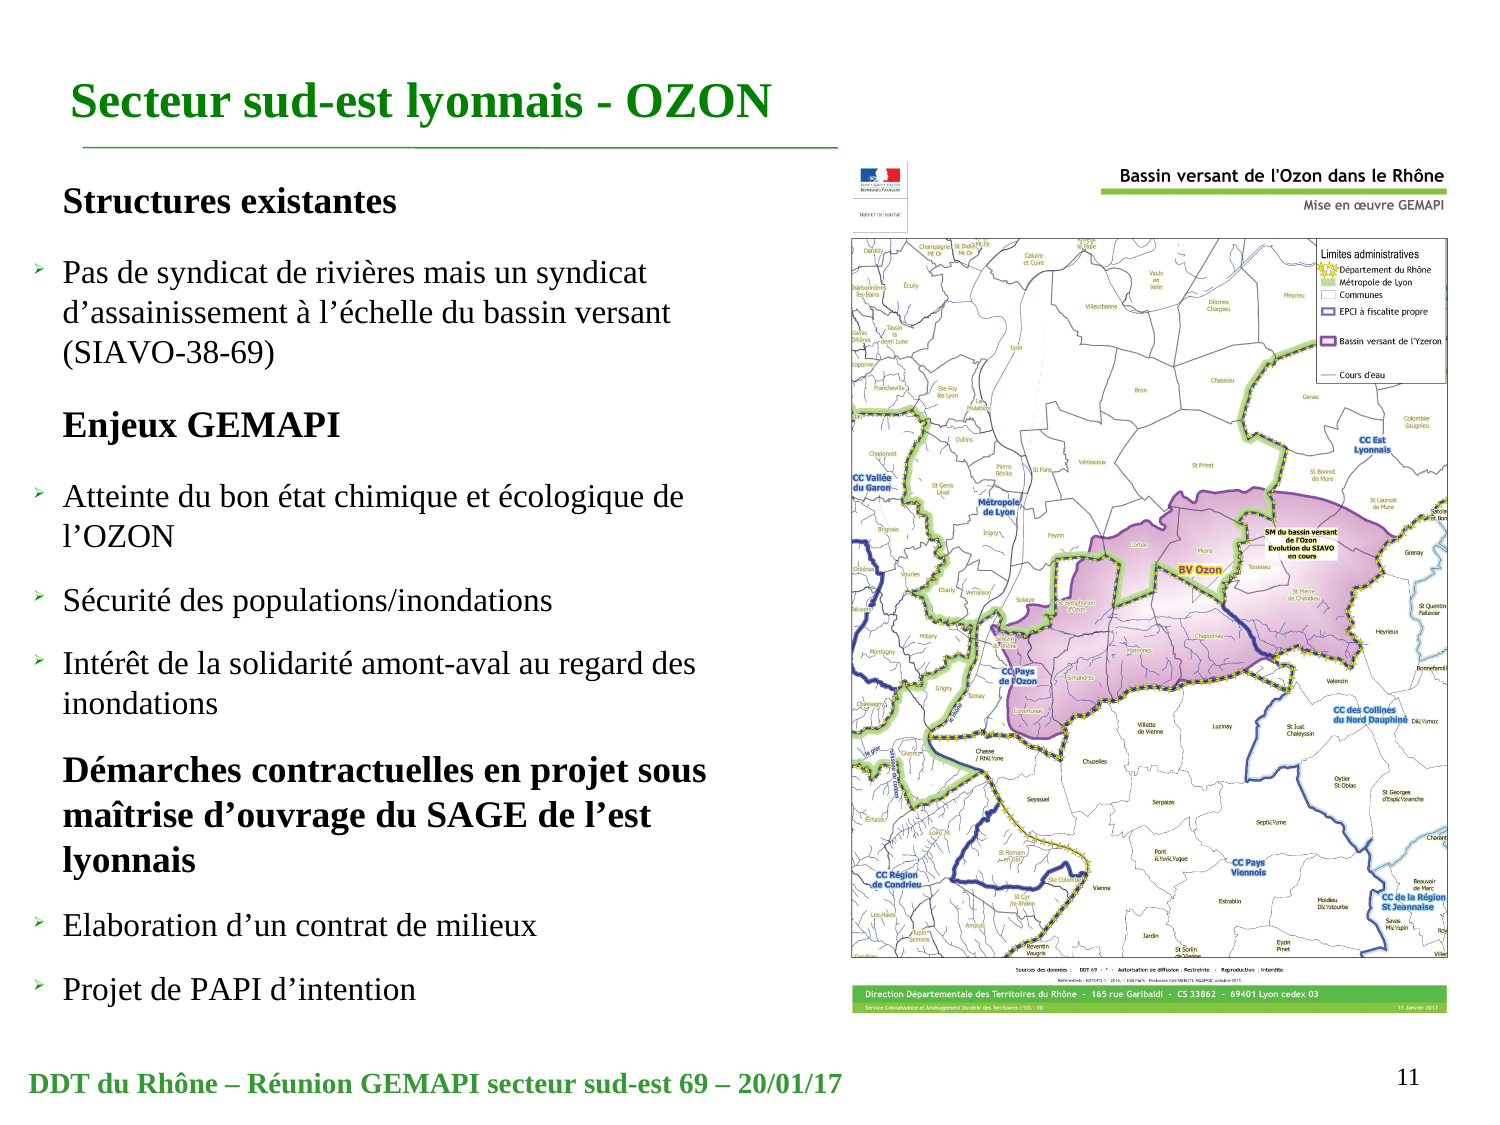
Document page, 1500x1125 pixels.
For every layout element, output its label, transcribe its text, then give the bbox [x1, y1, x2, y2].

picture [838, 147, 1461, 1028]
title Secteur sud-est lyonnais - OZON [70, 24, 1465, 178]
text_box Structures existantes Pas de syndicat de rivières mais un syndicat d’assainissement à l’échelle du bassin versant (SIAVO-38-69) Enjeux GEMAPI Atteinte du bon état chimique et écologique de l’OZON Sécurité des populations/inondations Intérêt de la solidarité amont-aval au regard des inondations Démarches contractuelles en projet sous maîtrise d’ouvrage du SAGE de l’est lyonnais Elaboration d’un contrat de milieux Projet de PAPI d’intention [18, 168, 792, 1045]
